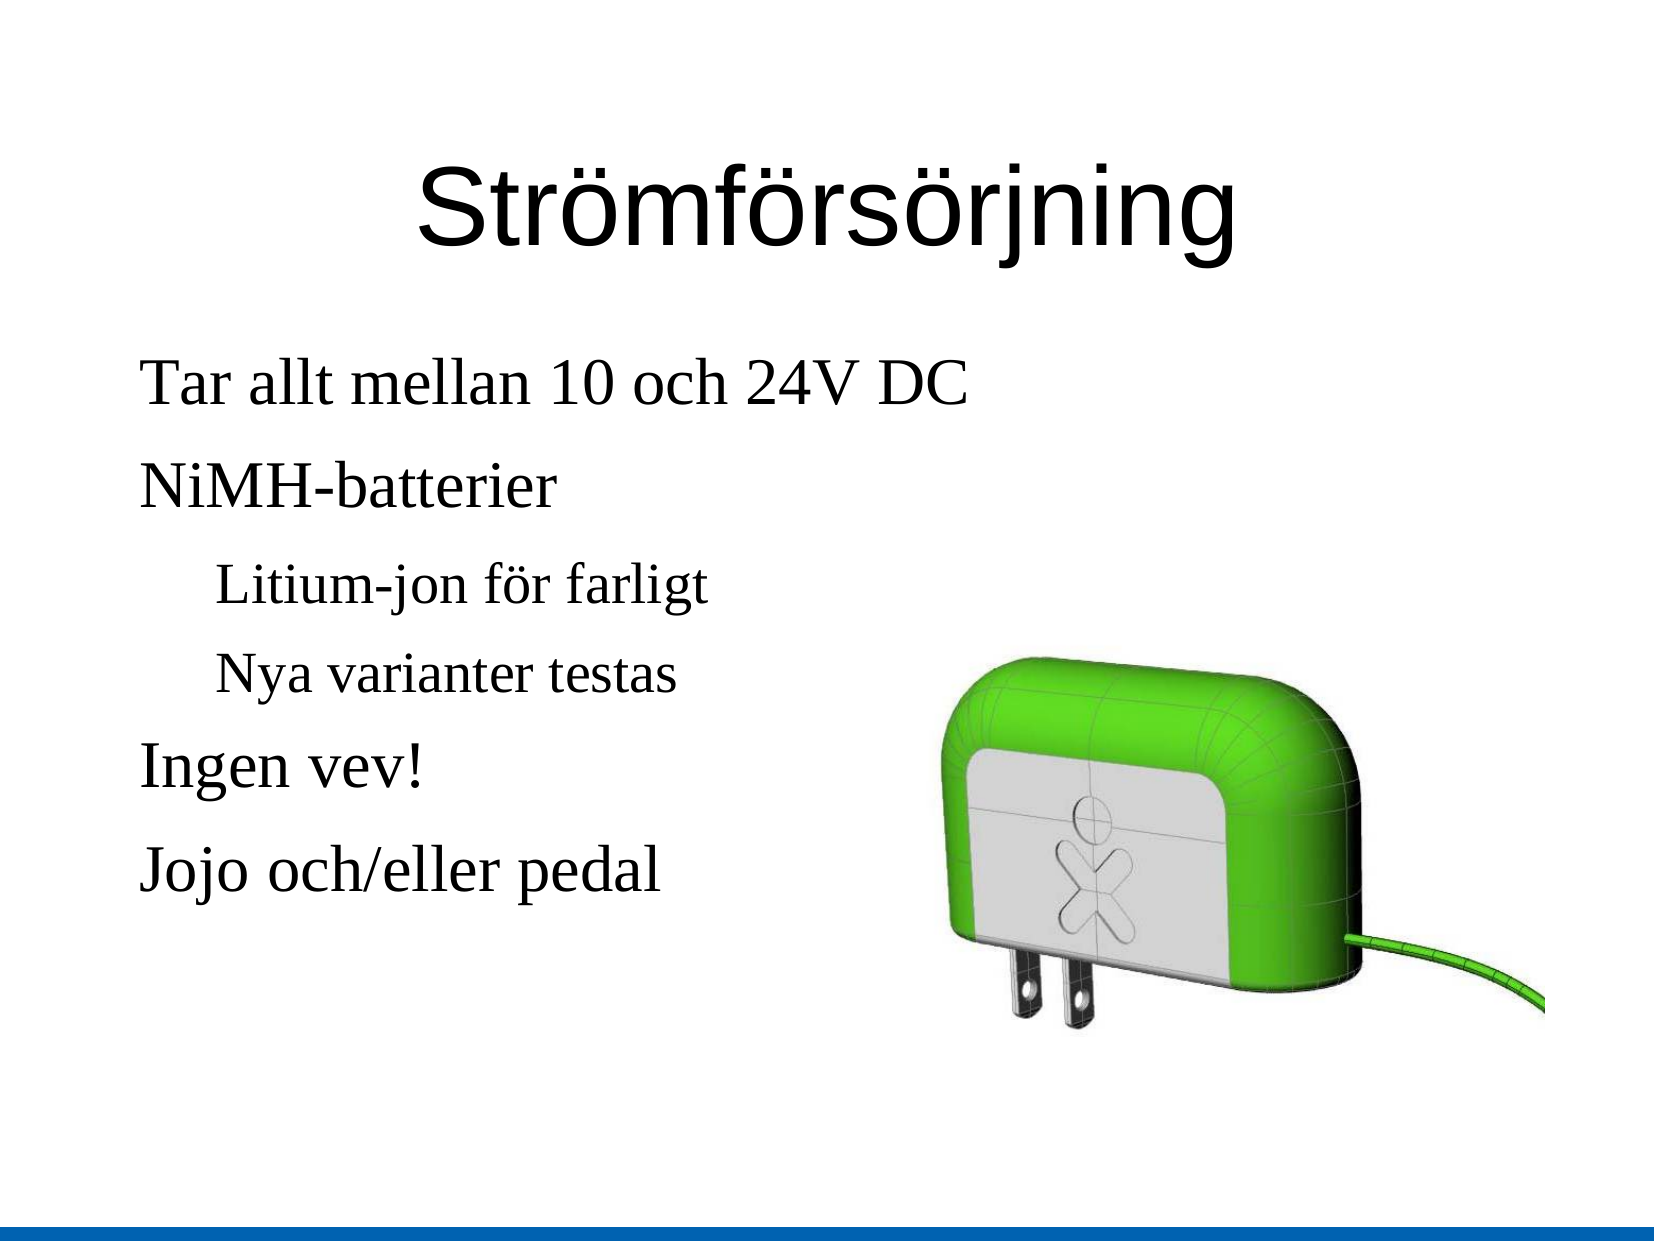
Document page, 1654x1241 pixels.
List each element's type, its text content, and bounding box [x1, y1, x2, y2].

title Strömförsörjning [121, 102, 1534, 310]
list Tar allt mellan 10 och 24V DC NiMH-batterier Litium-jon för farligt Nya varianter testas Ingen vev! Jojo och/eller pedal [121, 344, 1534, 1127]
picture [926, 582, 1545, 1080]
